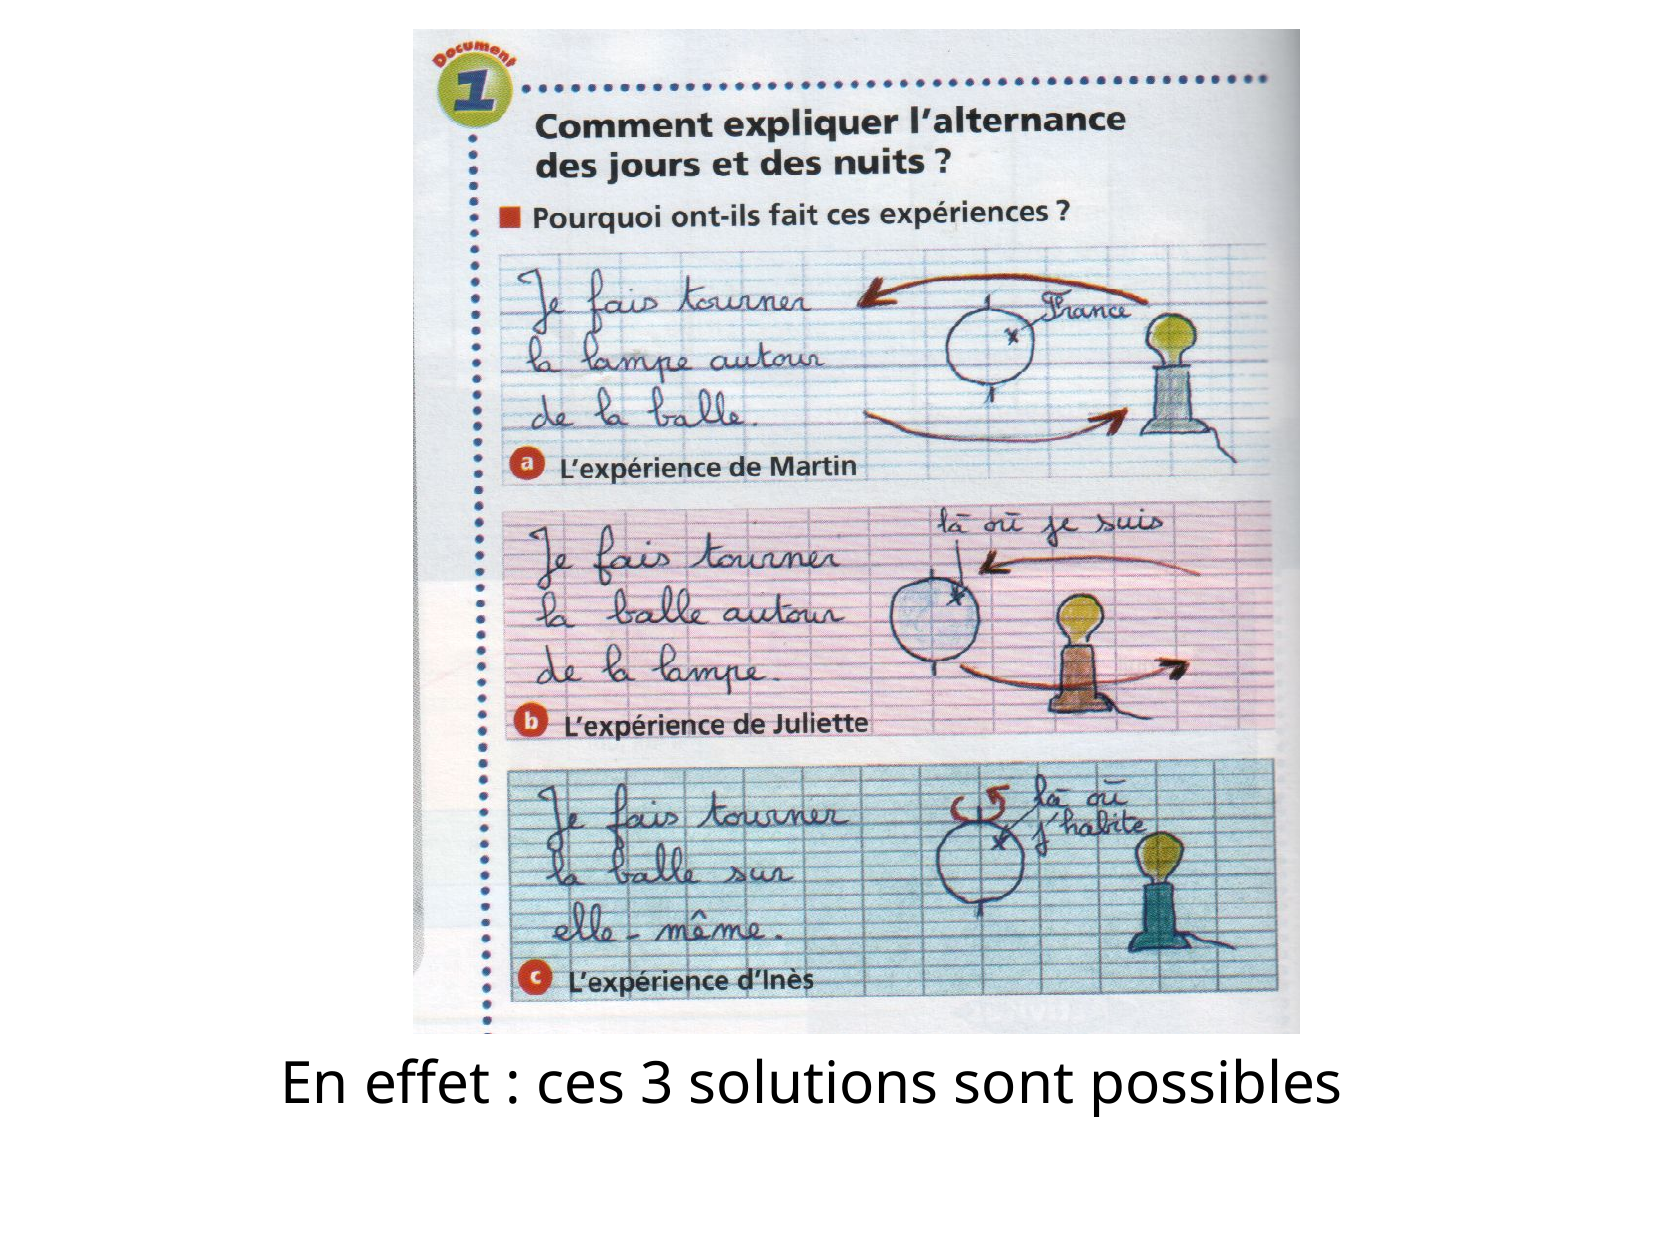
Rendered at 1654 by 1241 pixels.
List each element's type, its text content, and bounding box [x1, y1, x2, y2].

picture [413, 29, 1300, 1033]
text_box En effet : ces 3 solutions sont possibles [265, 1033, 1595, 1241]
